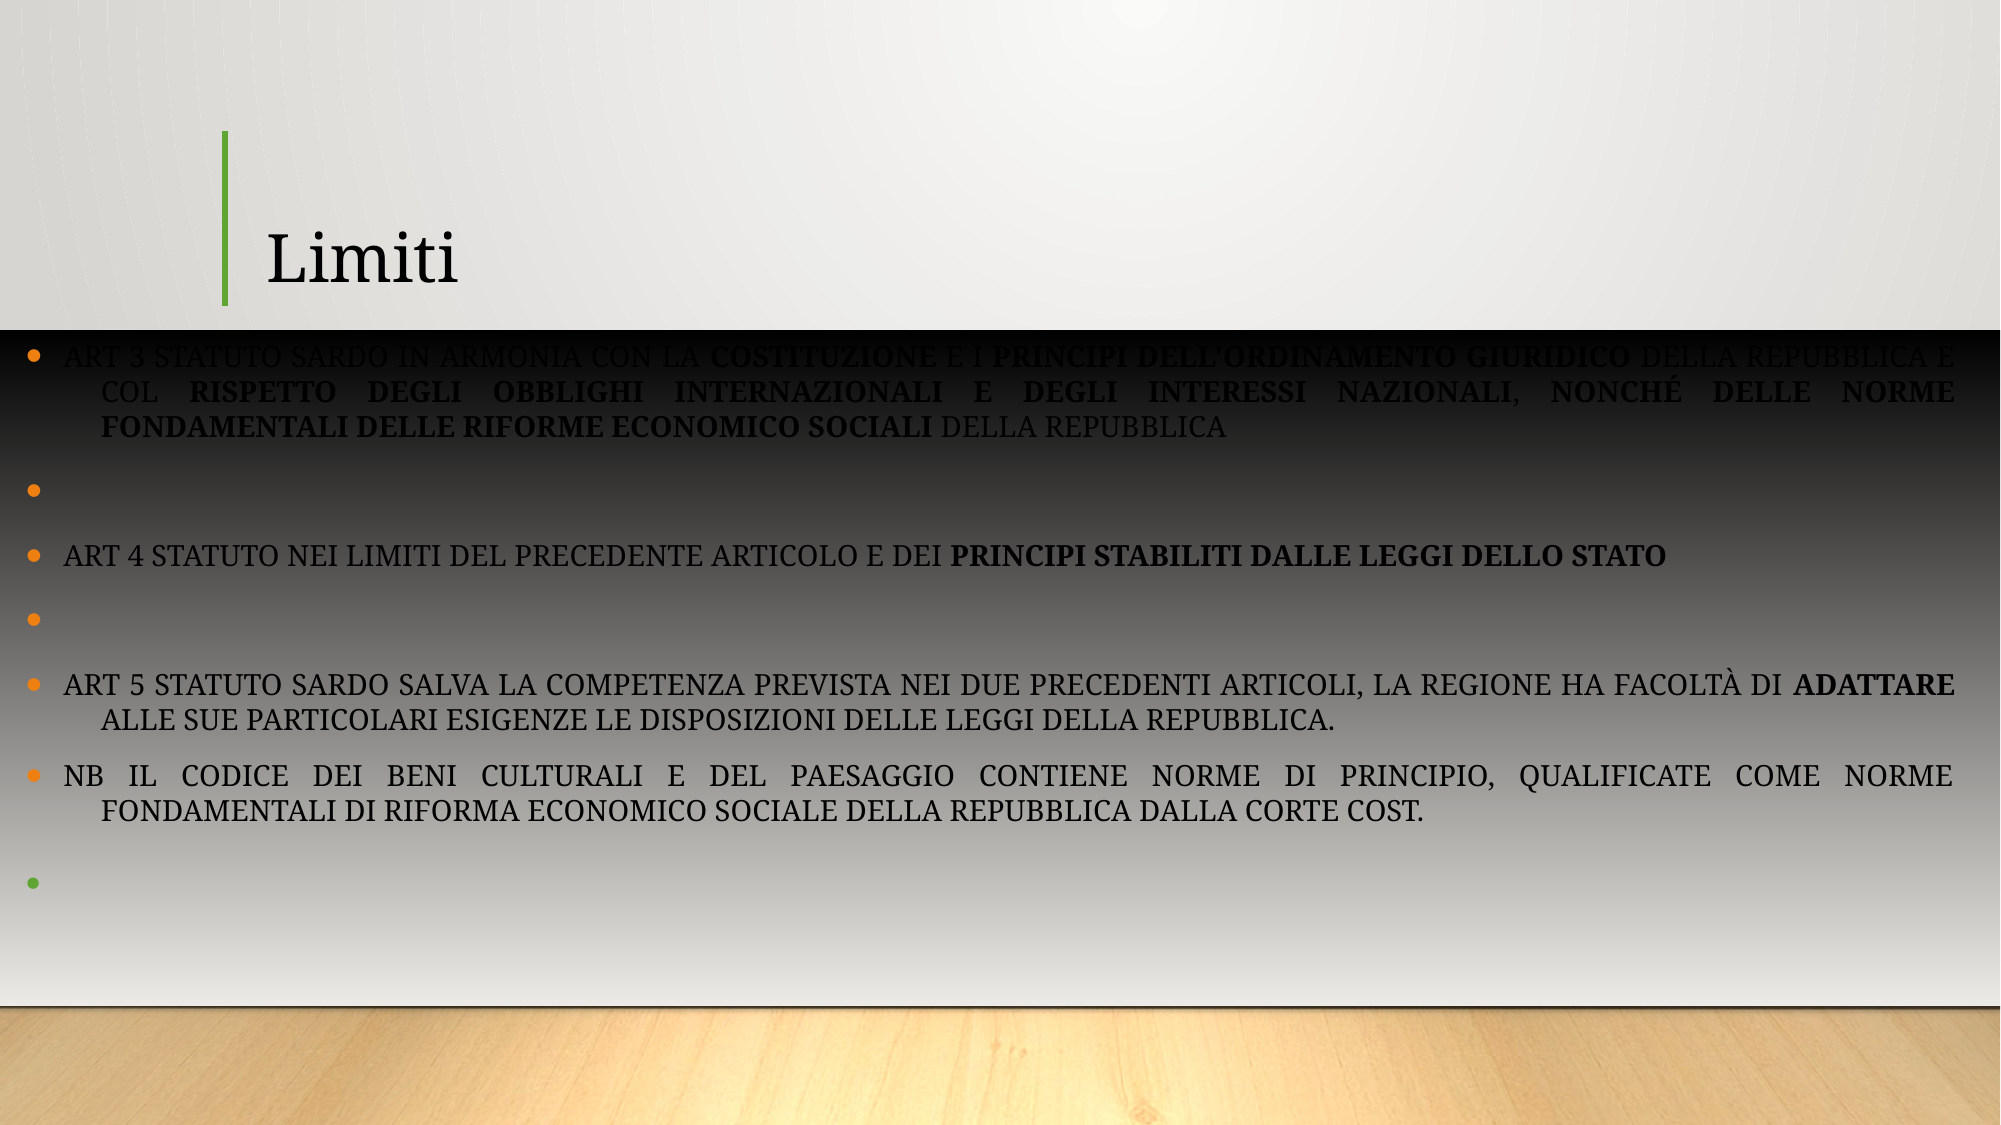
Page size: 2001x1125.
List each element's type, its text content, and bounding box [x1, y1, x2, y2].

title Limiti [251, 131, 1814, 305]
list Art 3 statuto sardo In armonia con la Costituzione e i principi dell'ordinamento giuridico della Repubblica e col rispetto degli obblighi internazionali e degli interessi nazionali, nonché delle norme fondamentali delle riforme economico sociali della Repubblica Art 4 statuto Nei limiti del precedente articolo e dei principi stabiliti dalle leggi dello Stato Art 5 statuto sardo Salva la competenza prevista nei due precedenti articoli, la Regione ha facoltà di adattare alle sue particolari esigenze le disposizioni delle leggi della Repubblica. NB il codice dei beni culturali e del Paesaggio contiene norme di principio, qualificate come norme fondamentali di riforma economico sociale della Repubblica dalla corte cost. [10, 330, 1971, 897]
